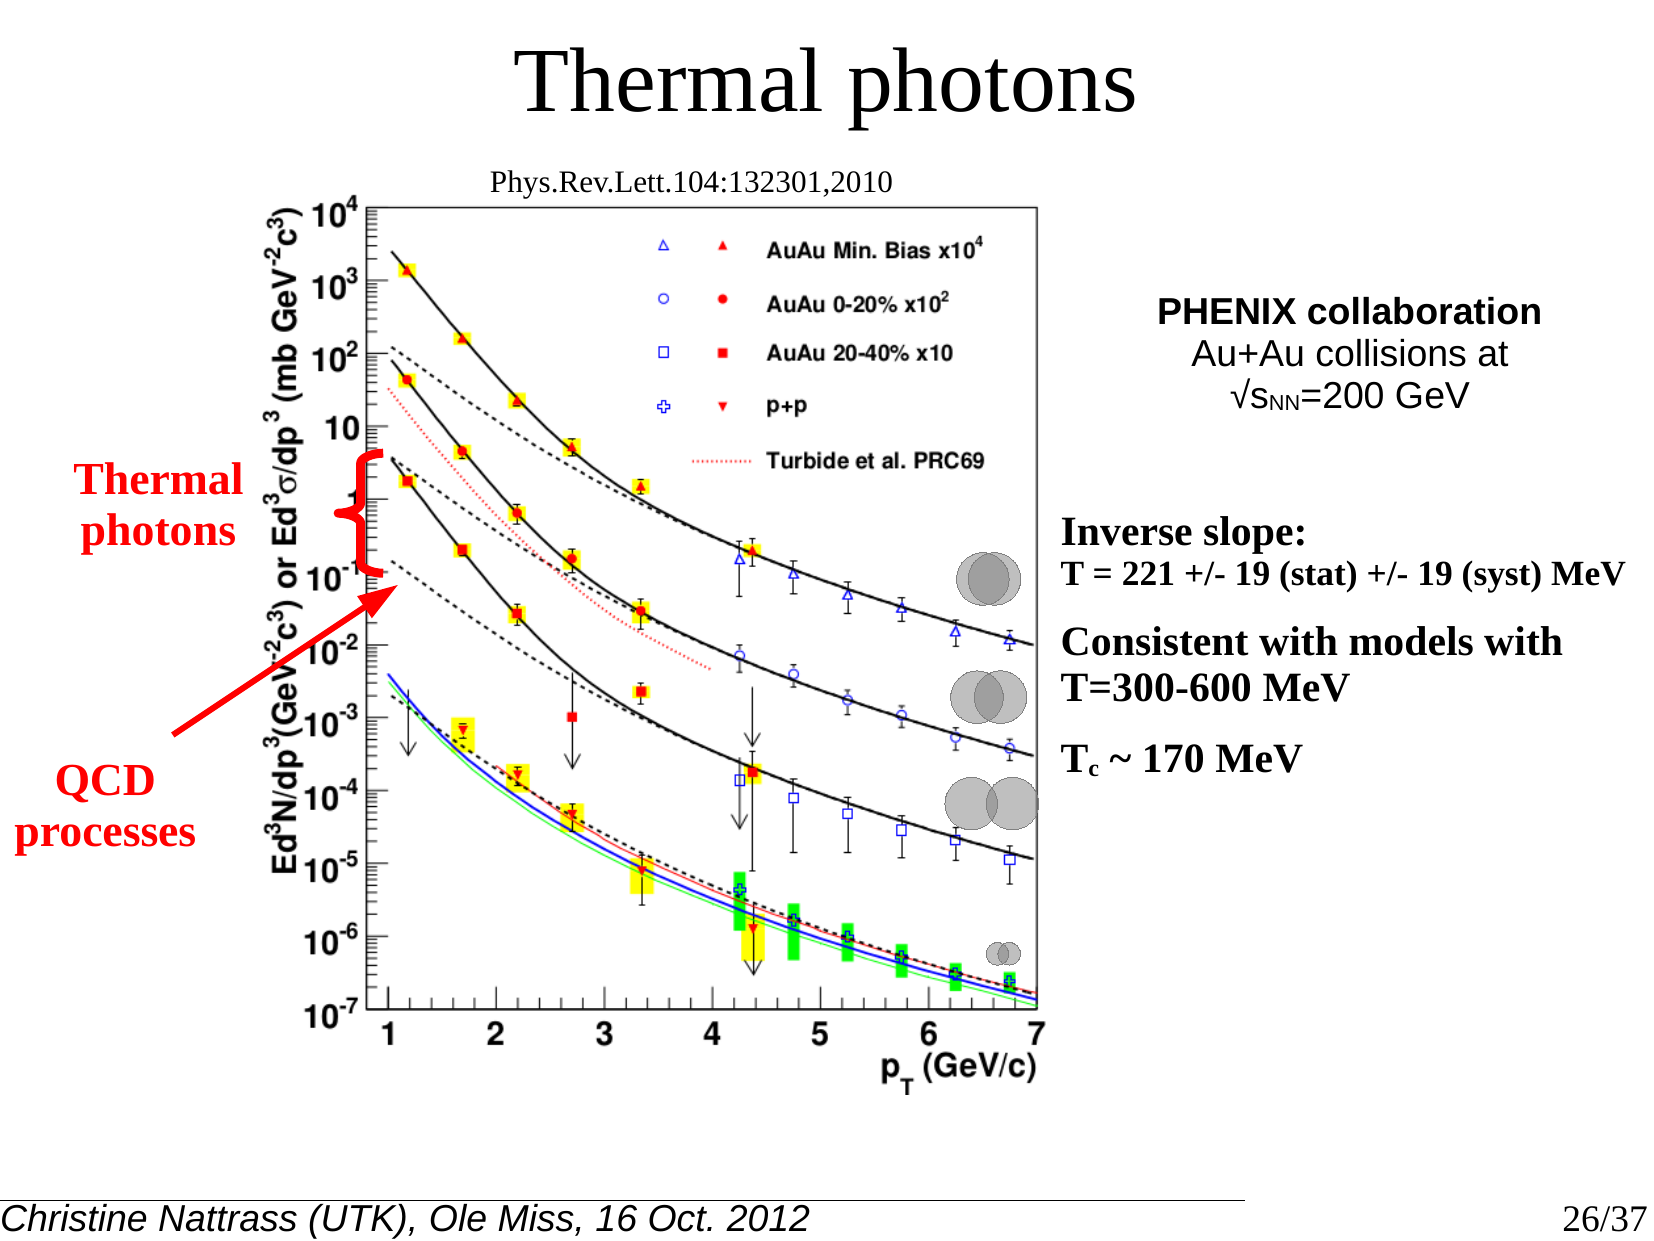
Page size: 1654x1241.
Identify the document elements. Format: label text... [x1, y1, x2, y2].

picture [262, 194, 1046, 1096]
text_box [956, 552, 1021, 606]
text_box Thermal photons [15, 446, 301, 563]
text_box Inverse slope: T = 221 +/- 19 (stat) +/- 19 (syst) MeV Consistent with models with T=300-600 MeV Tc ~ 170 MeV [1045, 500, 1653, 803]
text_box [986, 942, 1021, 966]
text_box [950, 670, 1027, 724]
text_box PHENIX collaboration Au+Au collisions at √sNN=200 GeV [1140, 282, 1561, 436]
text_box QCD processes [0, 747, 248, 864]
text_box [944, 777, 1039, 830]
title Thermal photons [82, 8, 1571, 154]
text_box Phys.Rev.Lett.104:132301,2010 [475, 156, 971, 207]
